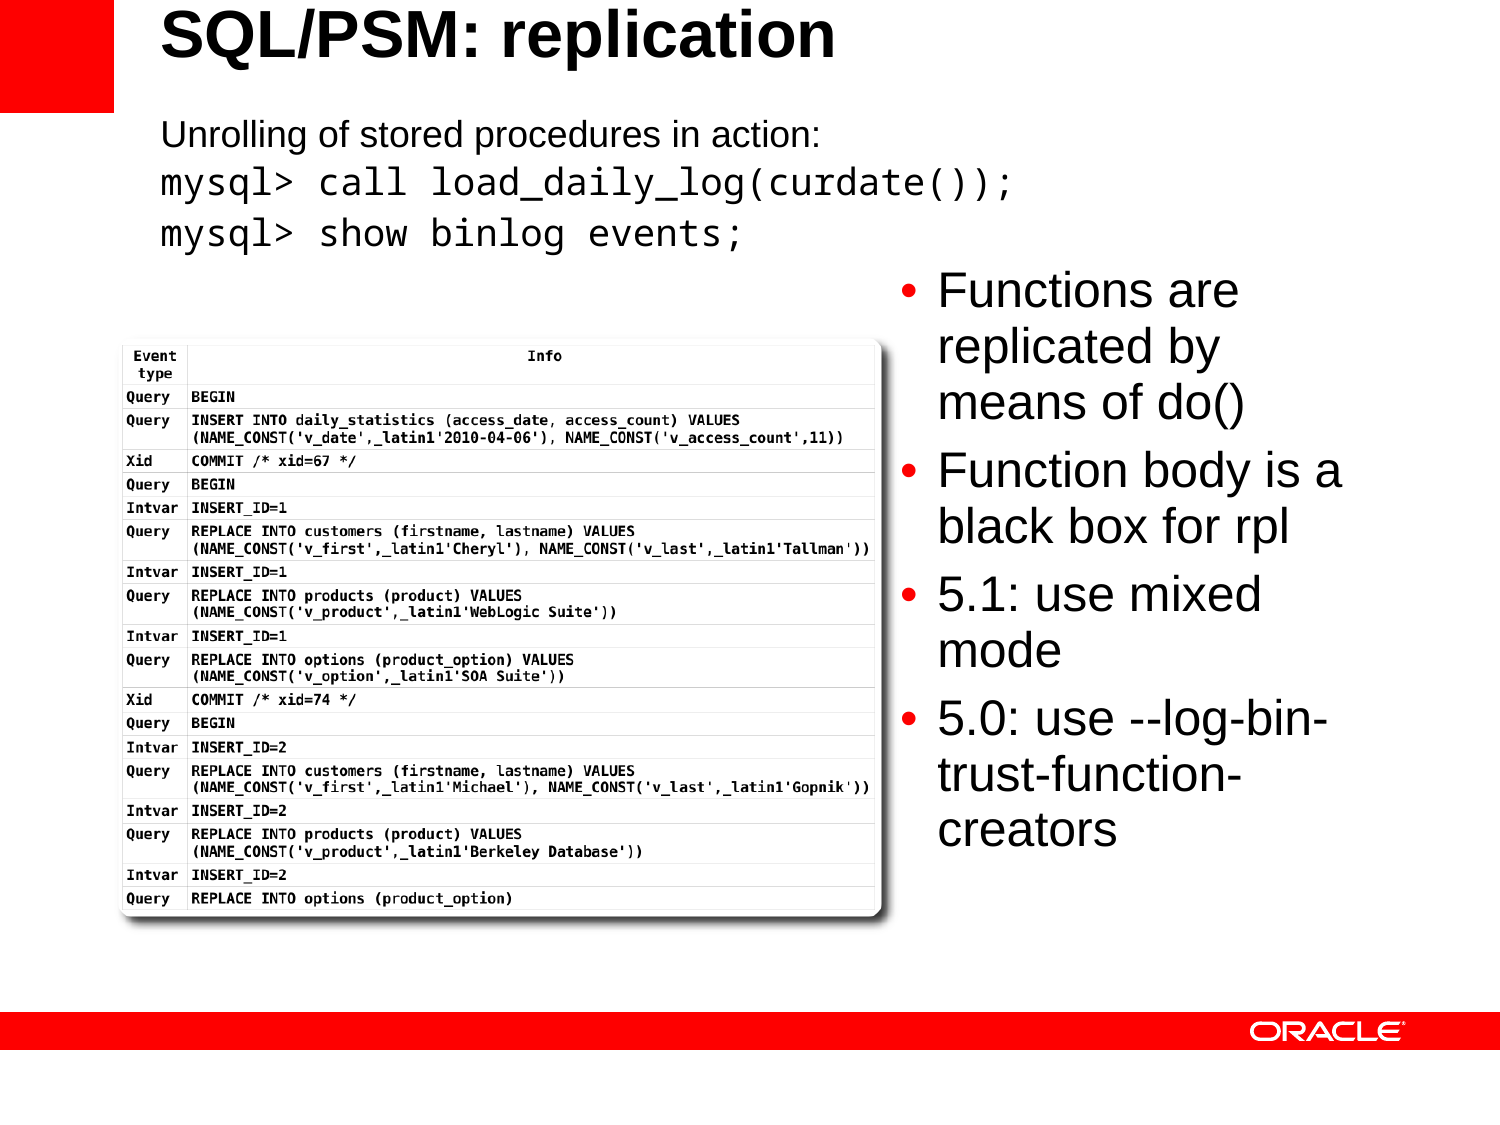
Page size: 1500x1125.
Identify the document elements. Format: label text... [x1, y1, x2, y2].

picture [0, 0, 114, 113]
picture [112, 332, 901, 936]
list Functions are replicated by means of do() Function body is a black box for rpl 5.1: use mixed mode 5.0: use --log-bin-trust-function-creators [900, 262, 1350, 1005]
title SQL/PSM: replication Unrolling of stored procedures in action: mysql> call load_daily_log(curdate()); mysql> show binlog events; [145, 0, 1390, 258]
picture [0, 1012, 1500, 1050]
